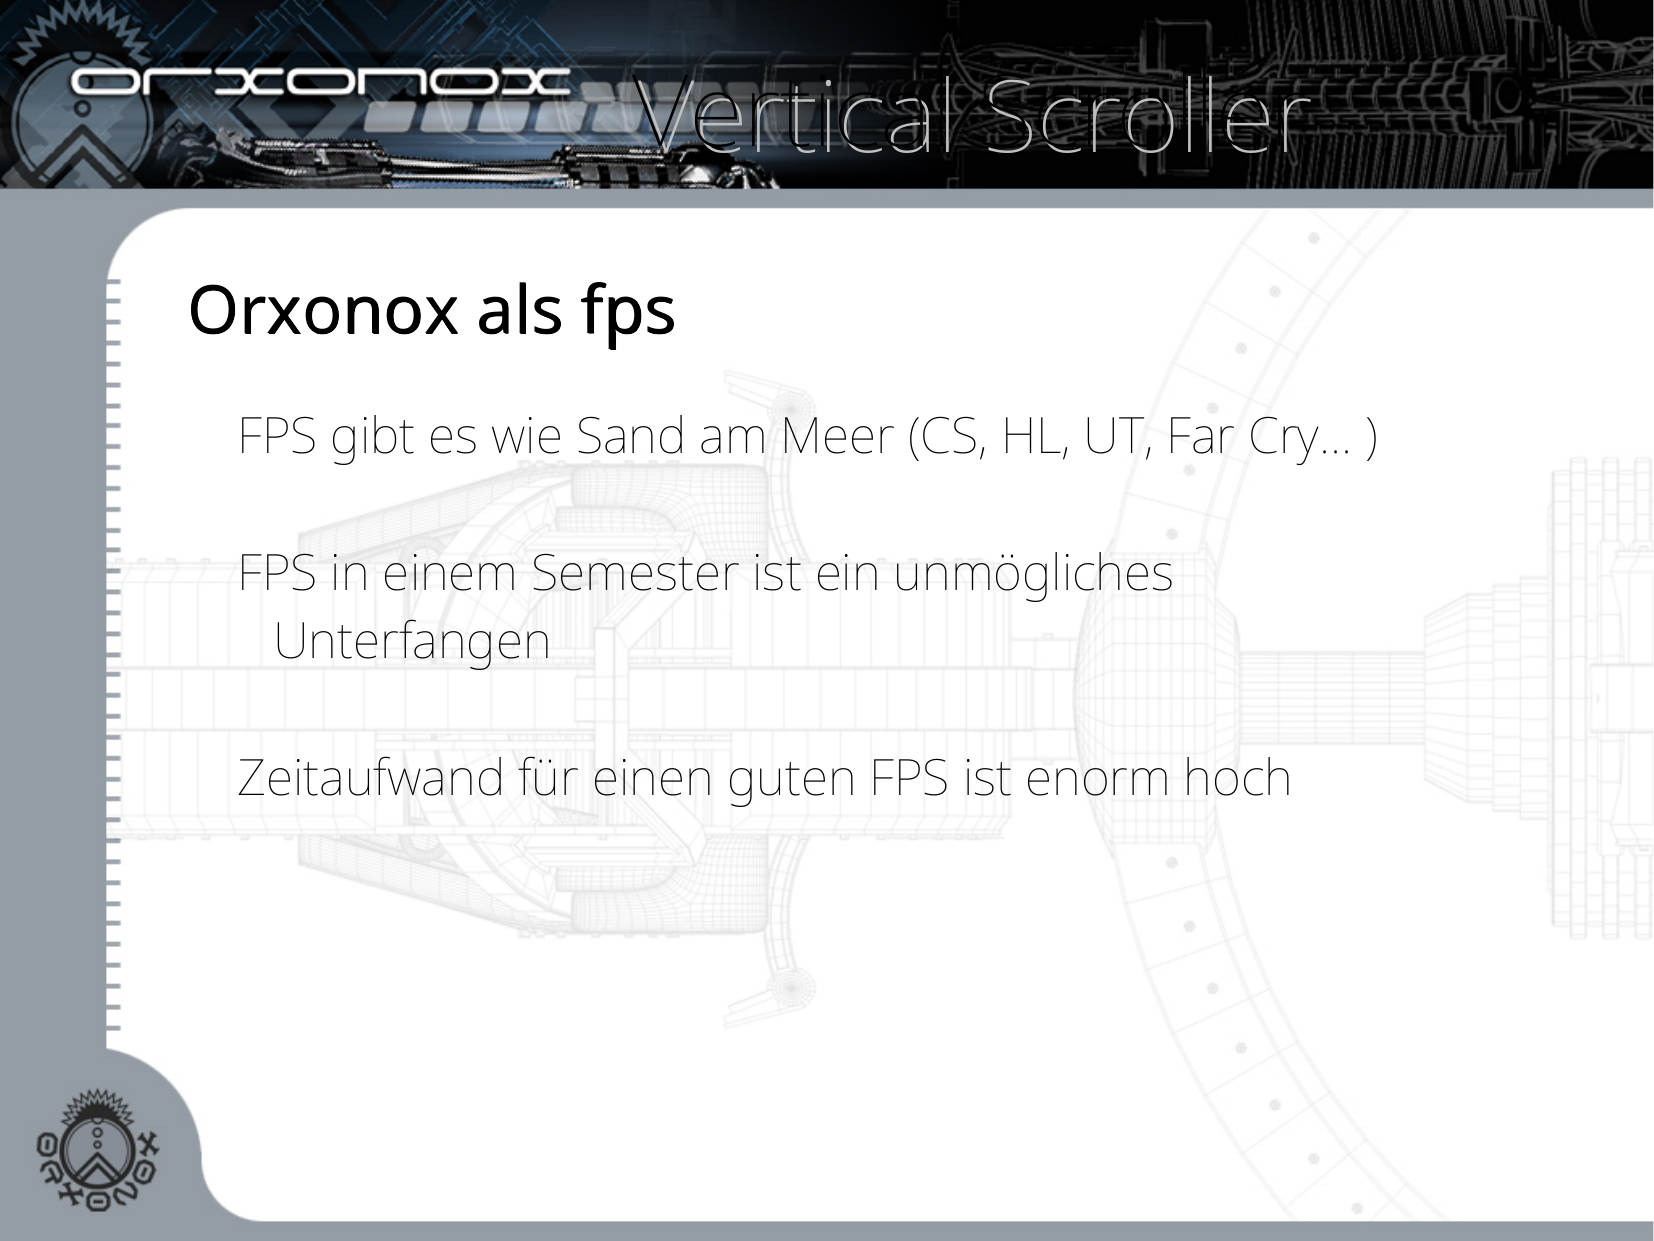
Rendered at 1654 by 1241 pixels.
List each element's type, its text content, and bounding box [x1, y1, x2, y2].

text_box Vertical Scroller [582, 32, 1608, 156]
picture [0, 0, 1654, 1241]
text_box Orxonox als fps [187, 262, 1538, 290]
text_box FPS gibt es wie Sand am Meer (CS, HL, UT, Far Cry... ) FPS in einem Semester ist ein unmögliches Unterfangen Zeitaufwand für einen guten FPS ist enorm hoch [187, 392, 1463, 677]
